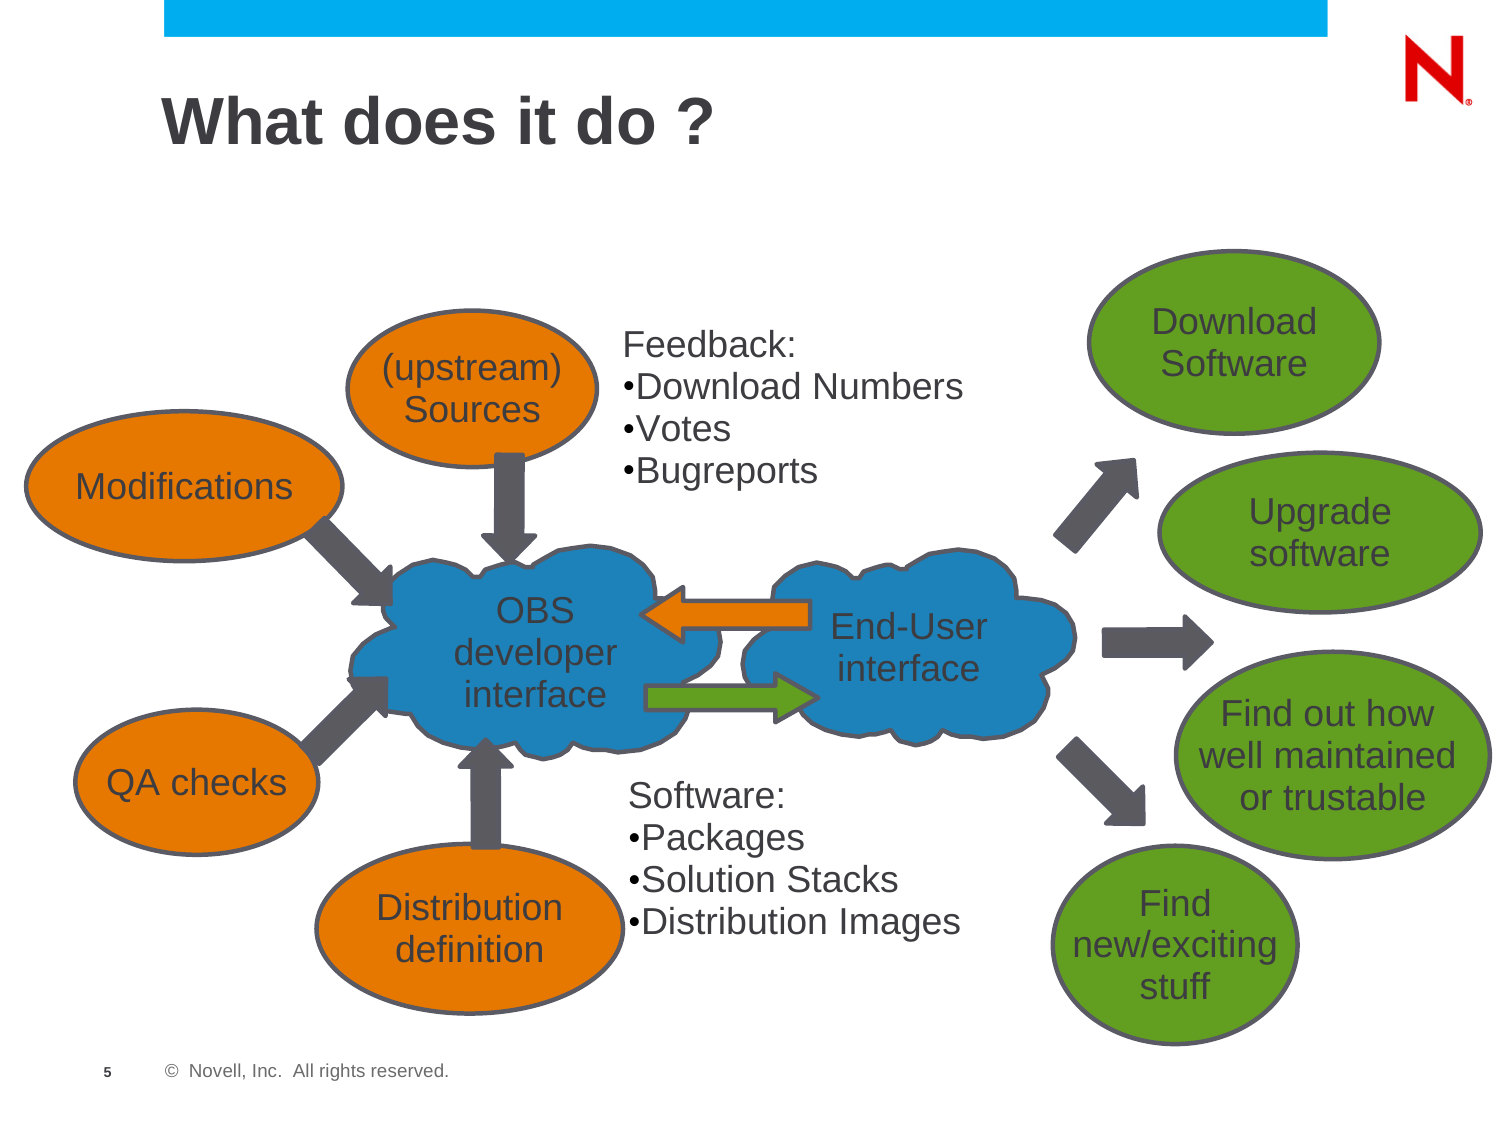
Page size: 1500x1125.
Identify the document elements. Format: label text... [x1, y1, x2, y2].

title What does it do ? [161, 41, 1383, 205]
text_box Find out how well maintained or trustable [1176, 651, 1490, 860]
text_box [1055, 460, 1137, 552]
text_box [1058, 738, 1144, 824]
text_box [305, 517, 391, 605]
text_box QA checks [75, 709, 319, 855]
text_box [640, 586, 811, 643]
text_box Software: Packages Solution Stacks Distribution Images [627, 774, 1021, 943]
text_box Find new/exciting stuff [1052, 845, 1298, 1045]
text_box [300, 678, 387, 764]
text_box [1103, 616, 1212, 669]
text_box End-User interface [742, 549, 1076, 746]
text_box Distribution definition [316, 843, 624, 1014]
text_box Modifications [26, 411, 343, 562]
text_box OBS developer interface [350, 545, 721, 760]
text_box Download Software [1089, 251, 1380, 434]
text_box [459, 739, 512, 848]
text_box Upgrade software [1159, 452, 1481, 613]
text_box Feedback: Download Numbers Votes Bugreports [622, 323, 963, 492]
text_box [645, 673, 819, 723]
picture [1403, 32, 1473, 107]
text_box [483, 454, 536, 563]
text_box (upstream) Sources [347, 310, 597, 468]
